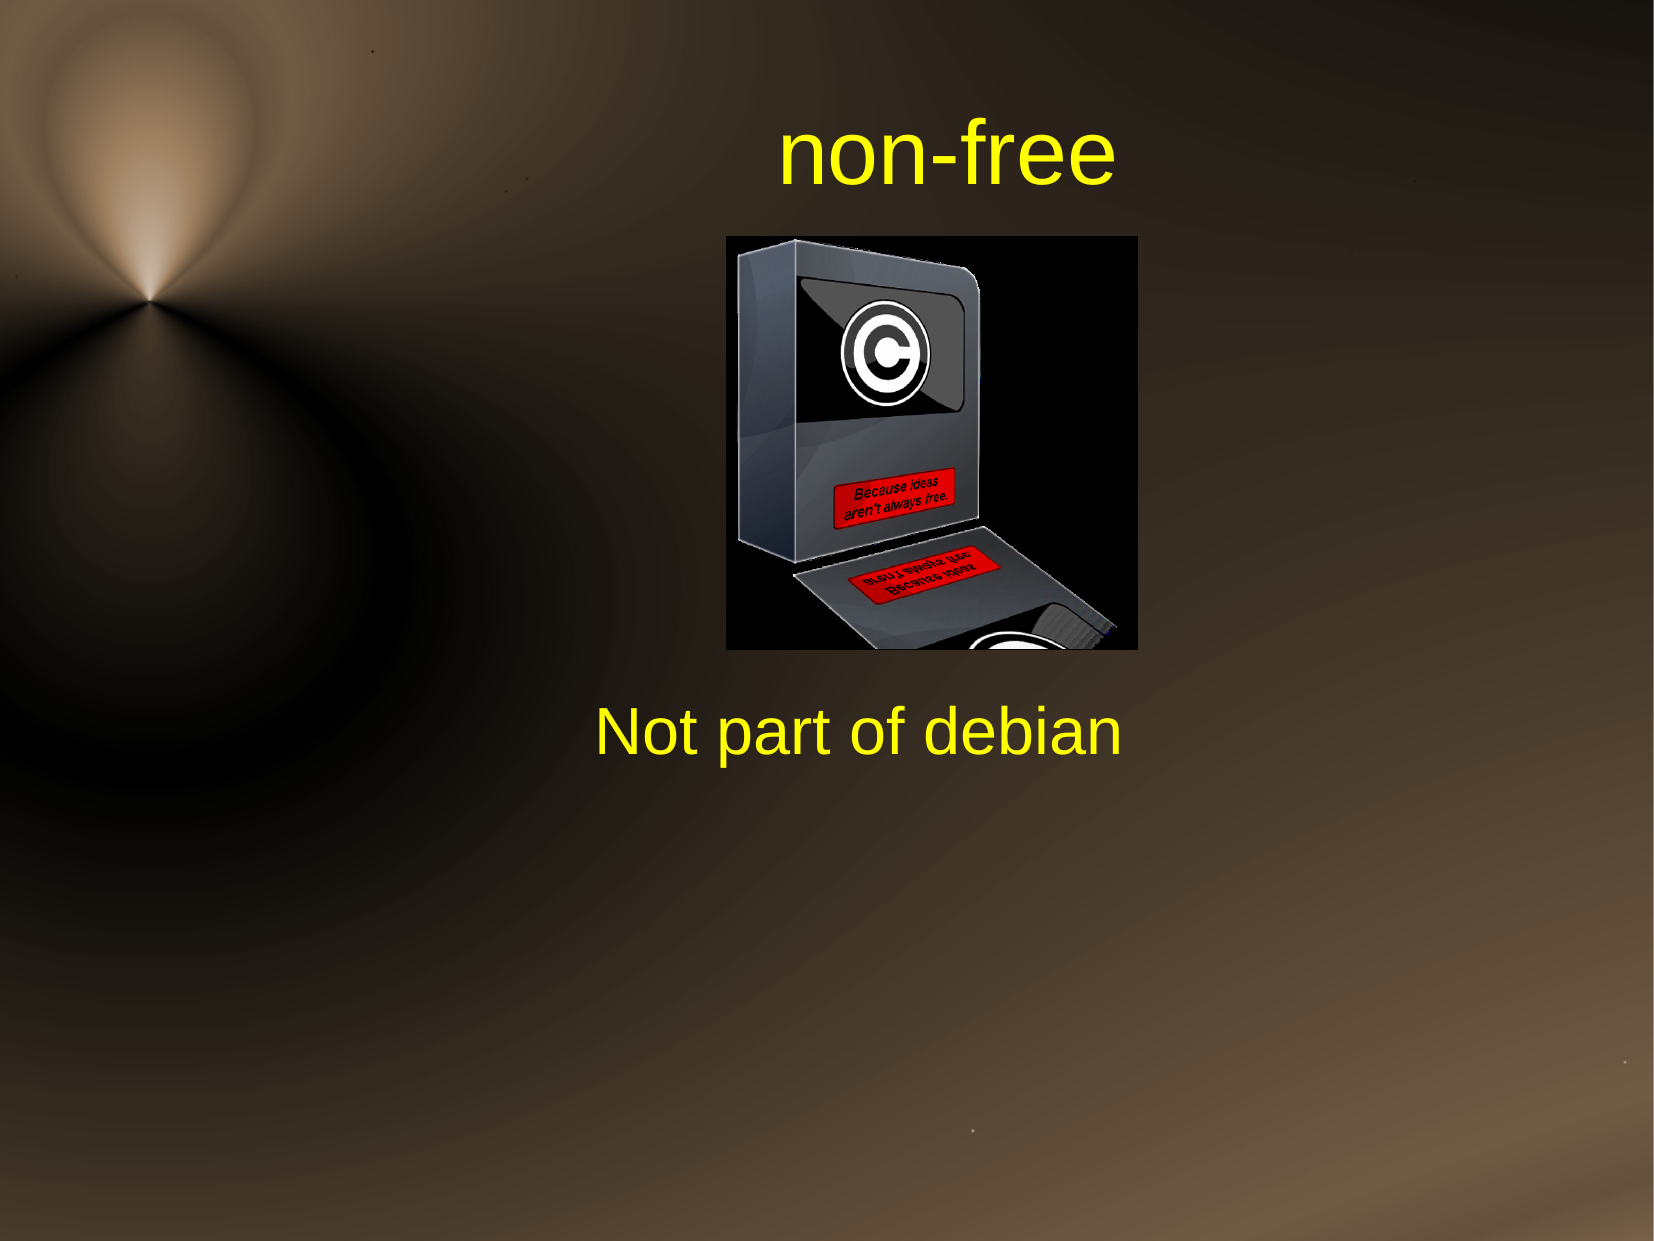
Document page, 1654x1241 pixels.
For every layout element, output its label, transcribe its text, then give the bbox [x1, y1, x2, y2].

picture [0, 0, 1654, 1241]
title non-free [324, 56, 1571, 250]
subtitle Not part of debian [147, 361, 1571, 1102]
